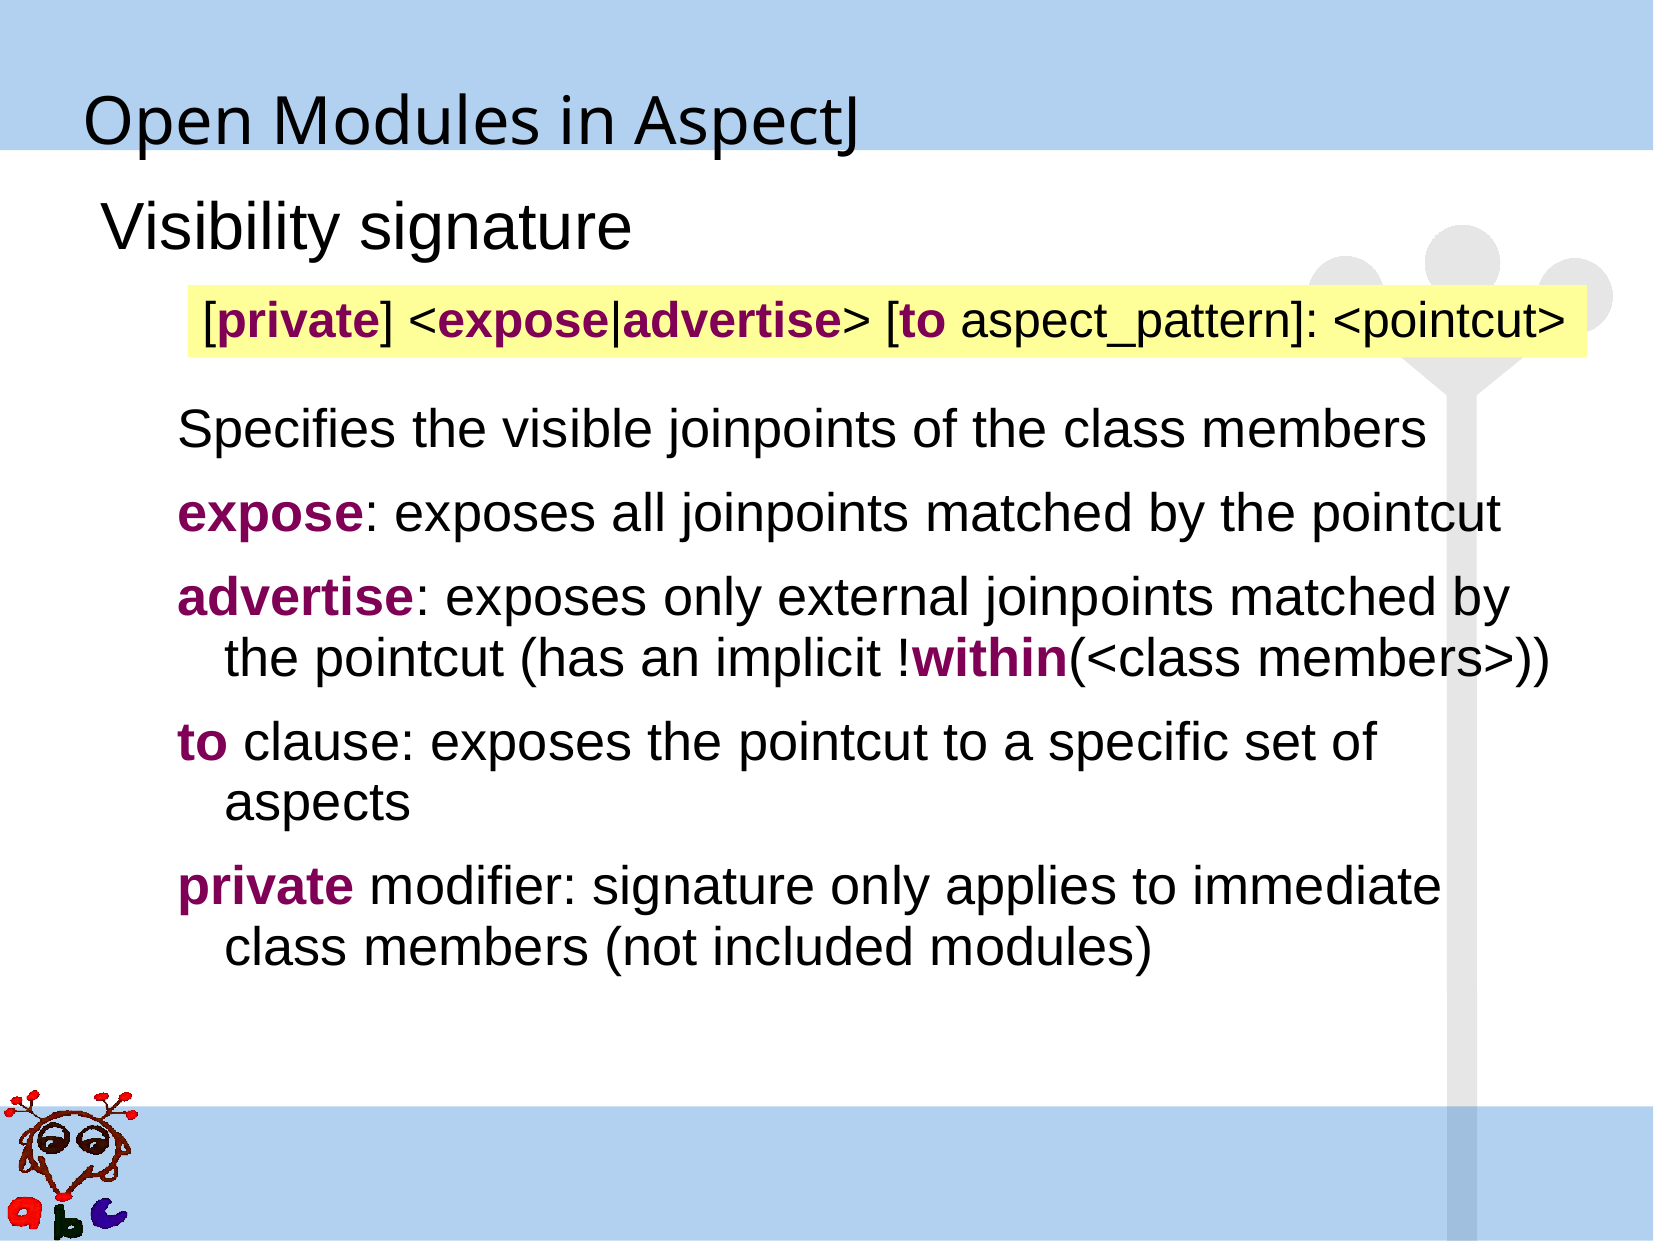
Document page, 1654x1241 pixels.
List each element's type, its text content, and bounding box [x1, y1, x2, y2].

title Open Modules in AspectJ [82, 49, 1576, 188]
list Visibility signature Specifies the visible joinpoints of the class members expose: exposes all joinpoints matched by the pointcut advertise: exposes only external joinpoints matched by the pointcut (has an implicit !within(<class members>)) to clause: exposes the pointcut to a specific set of aspects private modifier: signature only applies to immediate class members (not included modules) [82, 189, 1571, 1053]
picture [0, 1088, 139, 1241]
